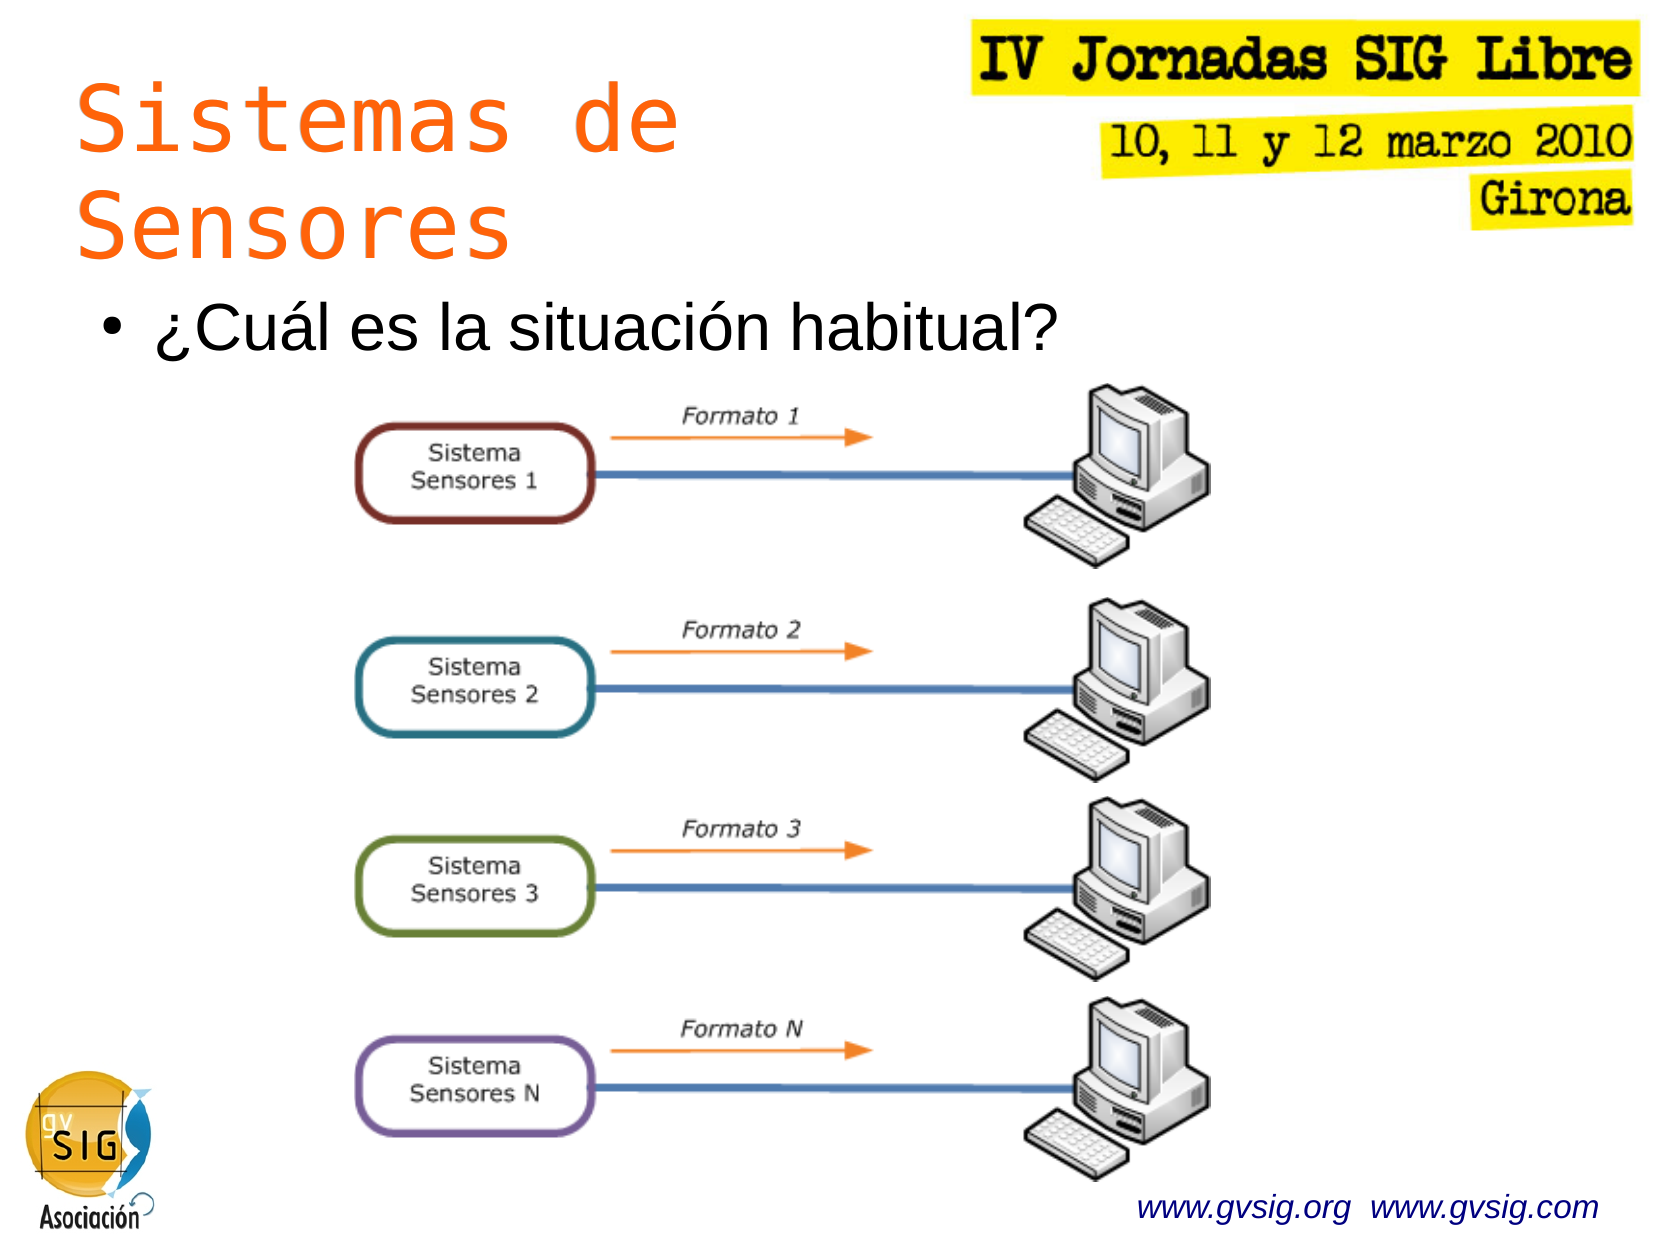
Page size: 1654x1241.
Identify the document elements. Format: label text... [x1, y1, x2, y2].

list ¿Cuál es la situación habitual? [82, 290, 1571, 1109]
picture [354, 597, 1211, 783]
picture [354, 996, 1211, 1182]
picture [0, 1062, 178, 1241]
text_box Sistemas de Sensores [59, 59, 1471, 289]
picture [956, 0, 1654, 276]
picture [354, 383, 1211, 569]
picture [354, 796, 1211, 982]
